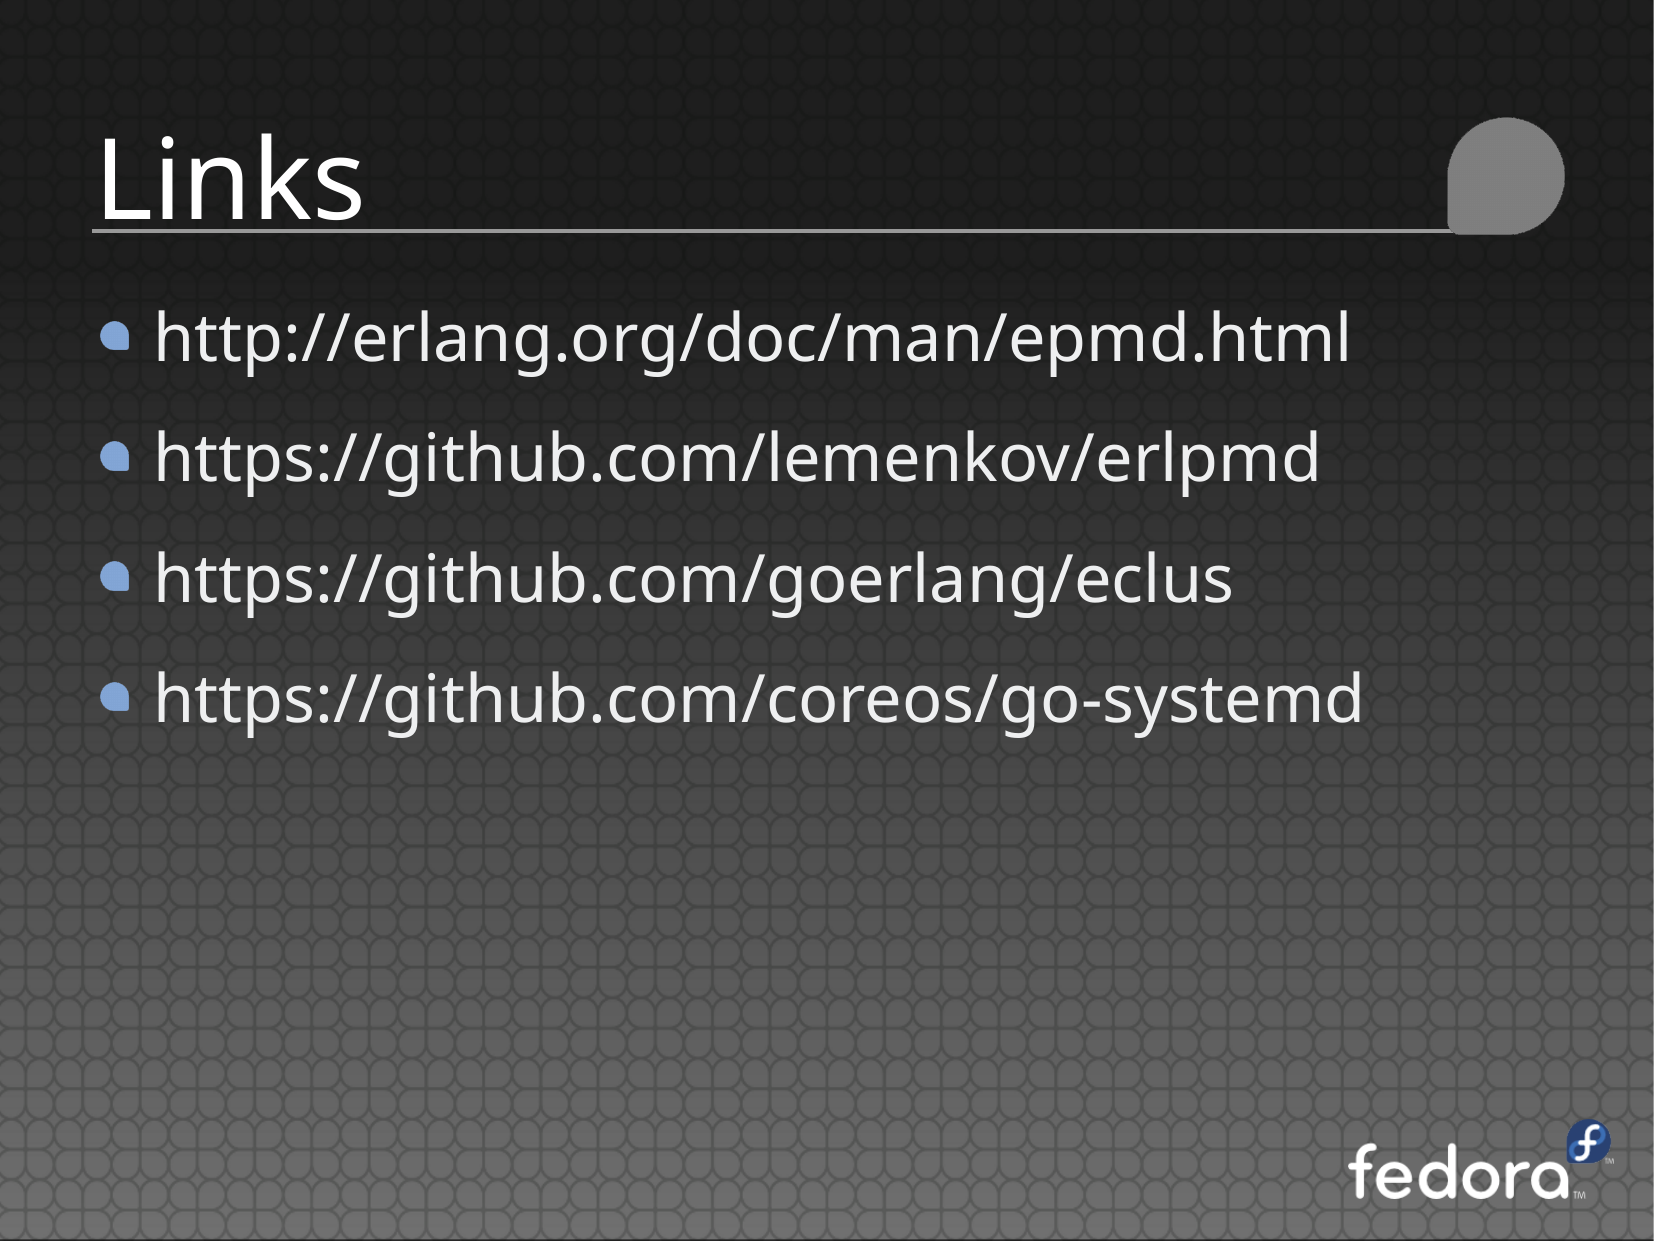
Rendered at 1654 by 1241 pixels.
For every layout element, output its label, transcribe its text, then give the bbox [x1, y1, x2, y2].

list http://erlang.org/doc/man/epmd.html https://github.com/lemenkov/erlpmd https://github.com/goerlang/eclus https://github.com/coreos/go-systemd [82, 290, 1571, 1094]
picture [0, 0, 1654, 1241]
title Links [94, 100, 1426, 251]
